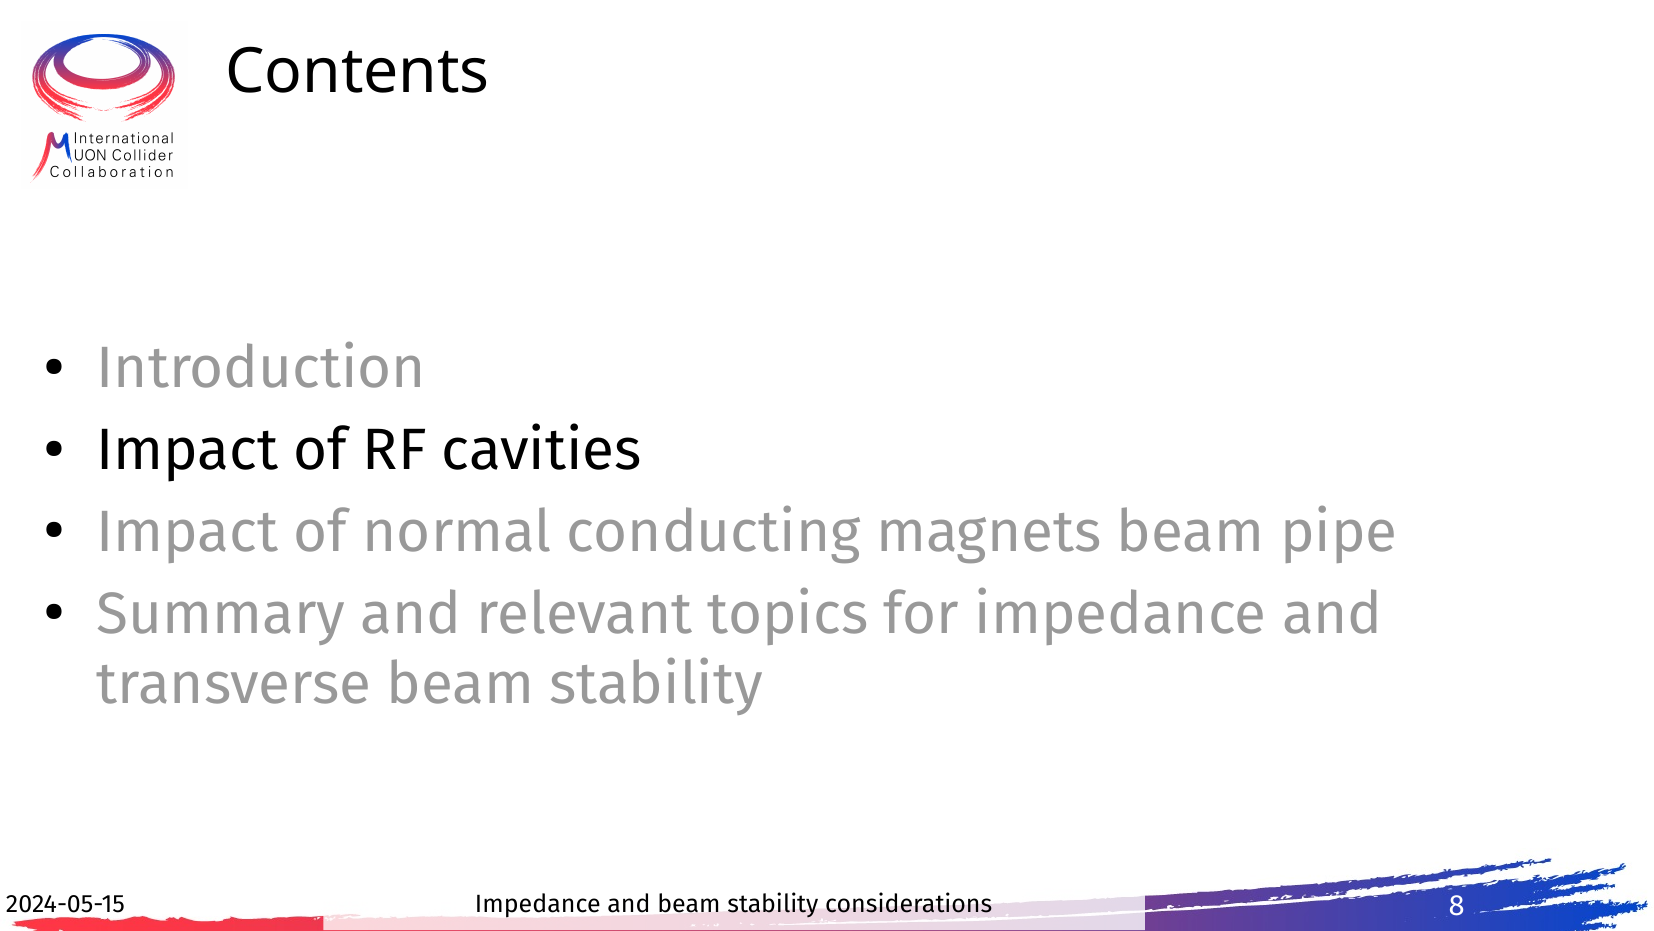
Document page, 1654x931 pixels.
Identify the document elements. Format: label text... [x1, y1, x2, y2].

picture [21, 21, 188, 189]
picture [0, 848, 1654, 931]
list Introduction Impact of RF cavities Impact of normal conducting magnets beam pipe Summary and relevant topics for impedance and transverse beam stability [25, 333, 1619, 716]
title Contents [225, 25, 1571, 188]
